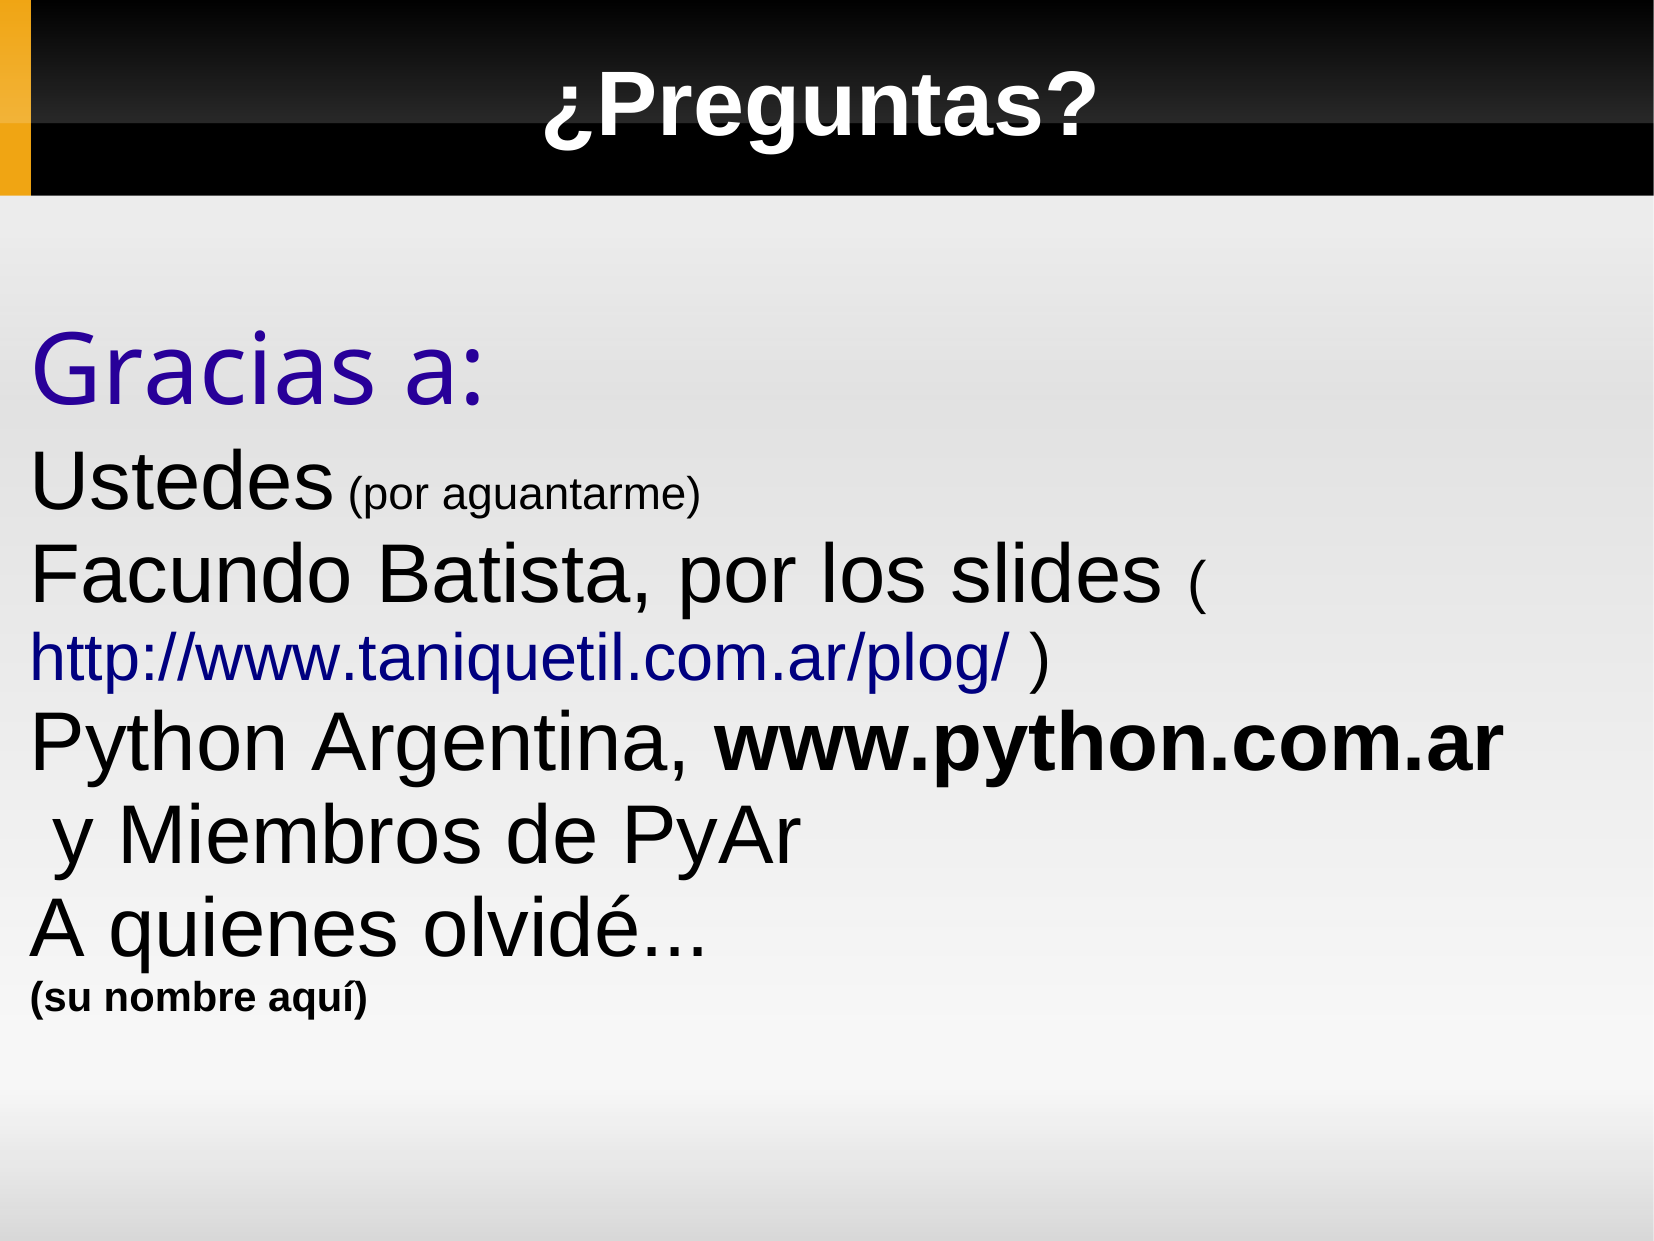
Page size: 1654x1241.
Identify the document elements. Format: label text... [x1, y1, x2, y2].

title ¿Preguntas? [76, 7, 1565, 182]
subtitle Gracias a: Ustedes (por aguantarme) Facundo Batista, por los slides (http://www.taniquetil.com.ar/plog/ ) Python Argentina, www.python.com.ar y Miembros de PyAr A quienes olvidé... (su nombre aquí) [29, 182, 1654, 1211]
picture [0, 0, 1654, 1241]
